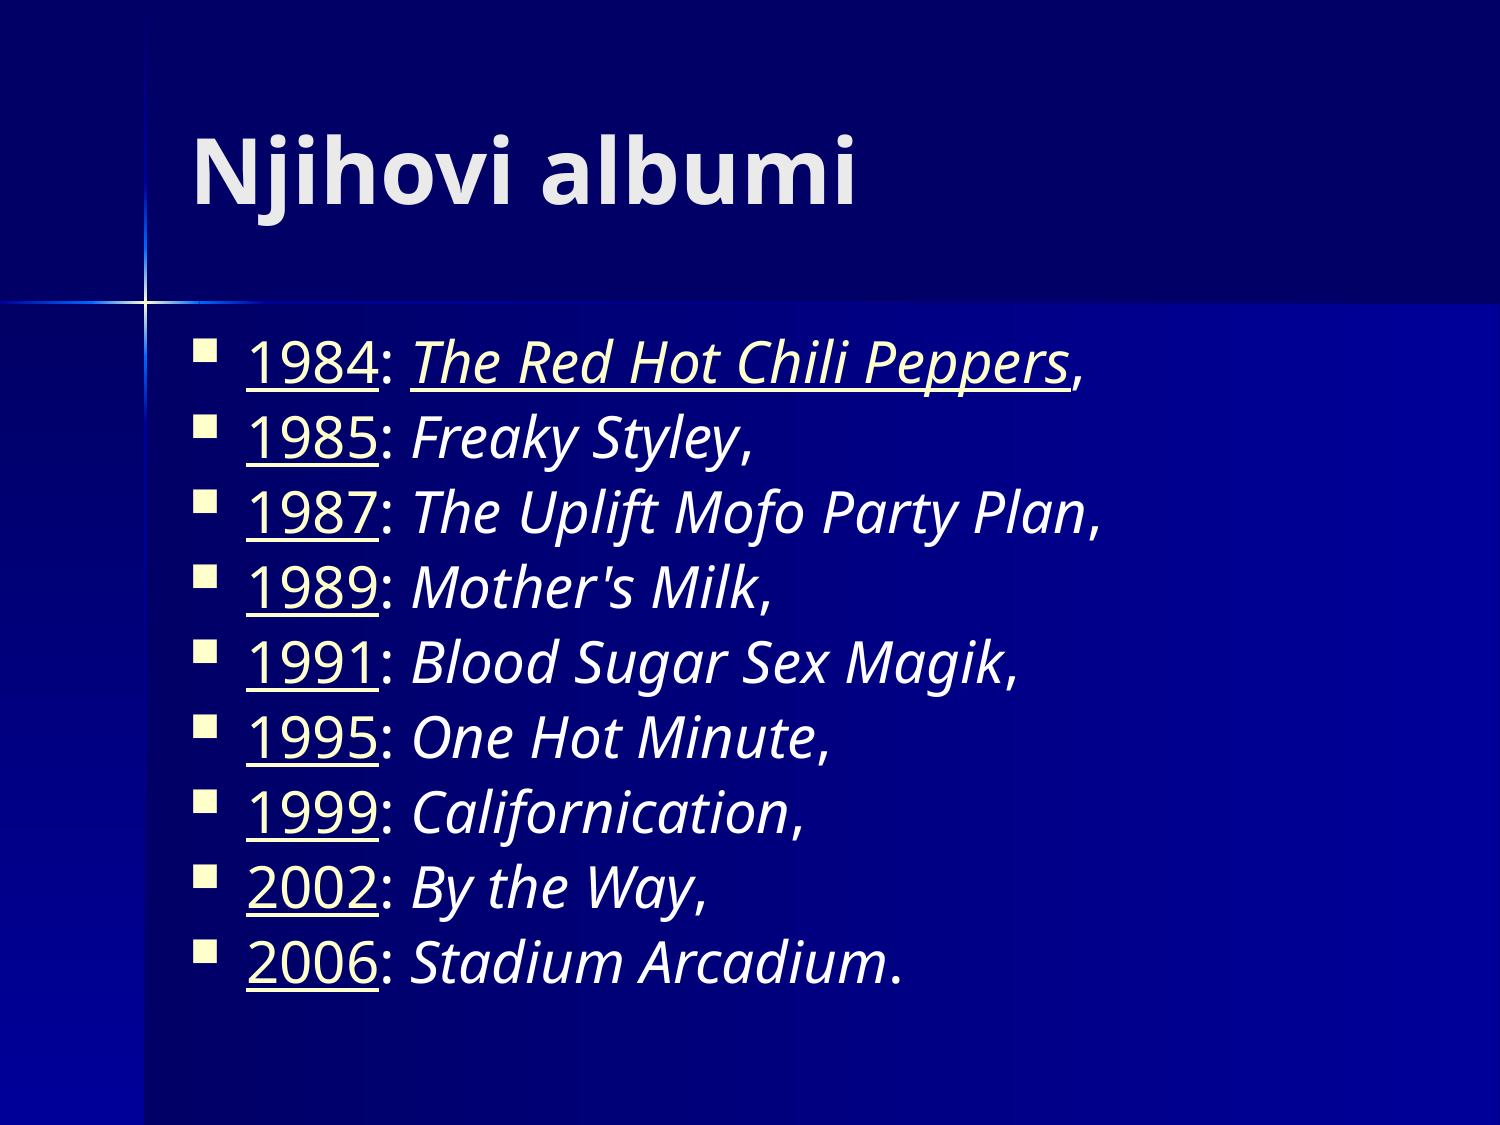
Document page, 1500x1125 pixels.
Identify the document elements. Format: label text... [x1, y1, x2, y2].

title Njihovi albumi [174, 50, 1413, 285]
list 1984: The Red Hot Chili Peppers, 1985: Freaky Styley, 1987: The Uplift Mofo Party Plan, 1989: Mother's Milk, 1991: Blood Sugar Sex Magik, 1995: One Hot Minute, 1999: Californication, 2002: By the Way, 2006: Stadium Arcadium. [174, 324, 1413, 1000]
